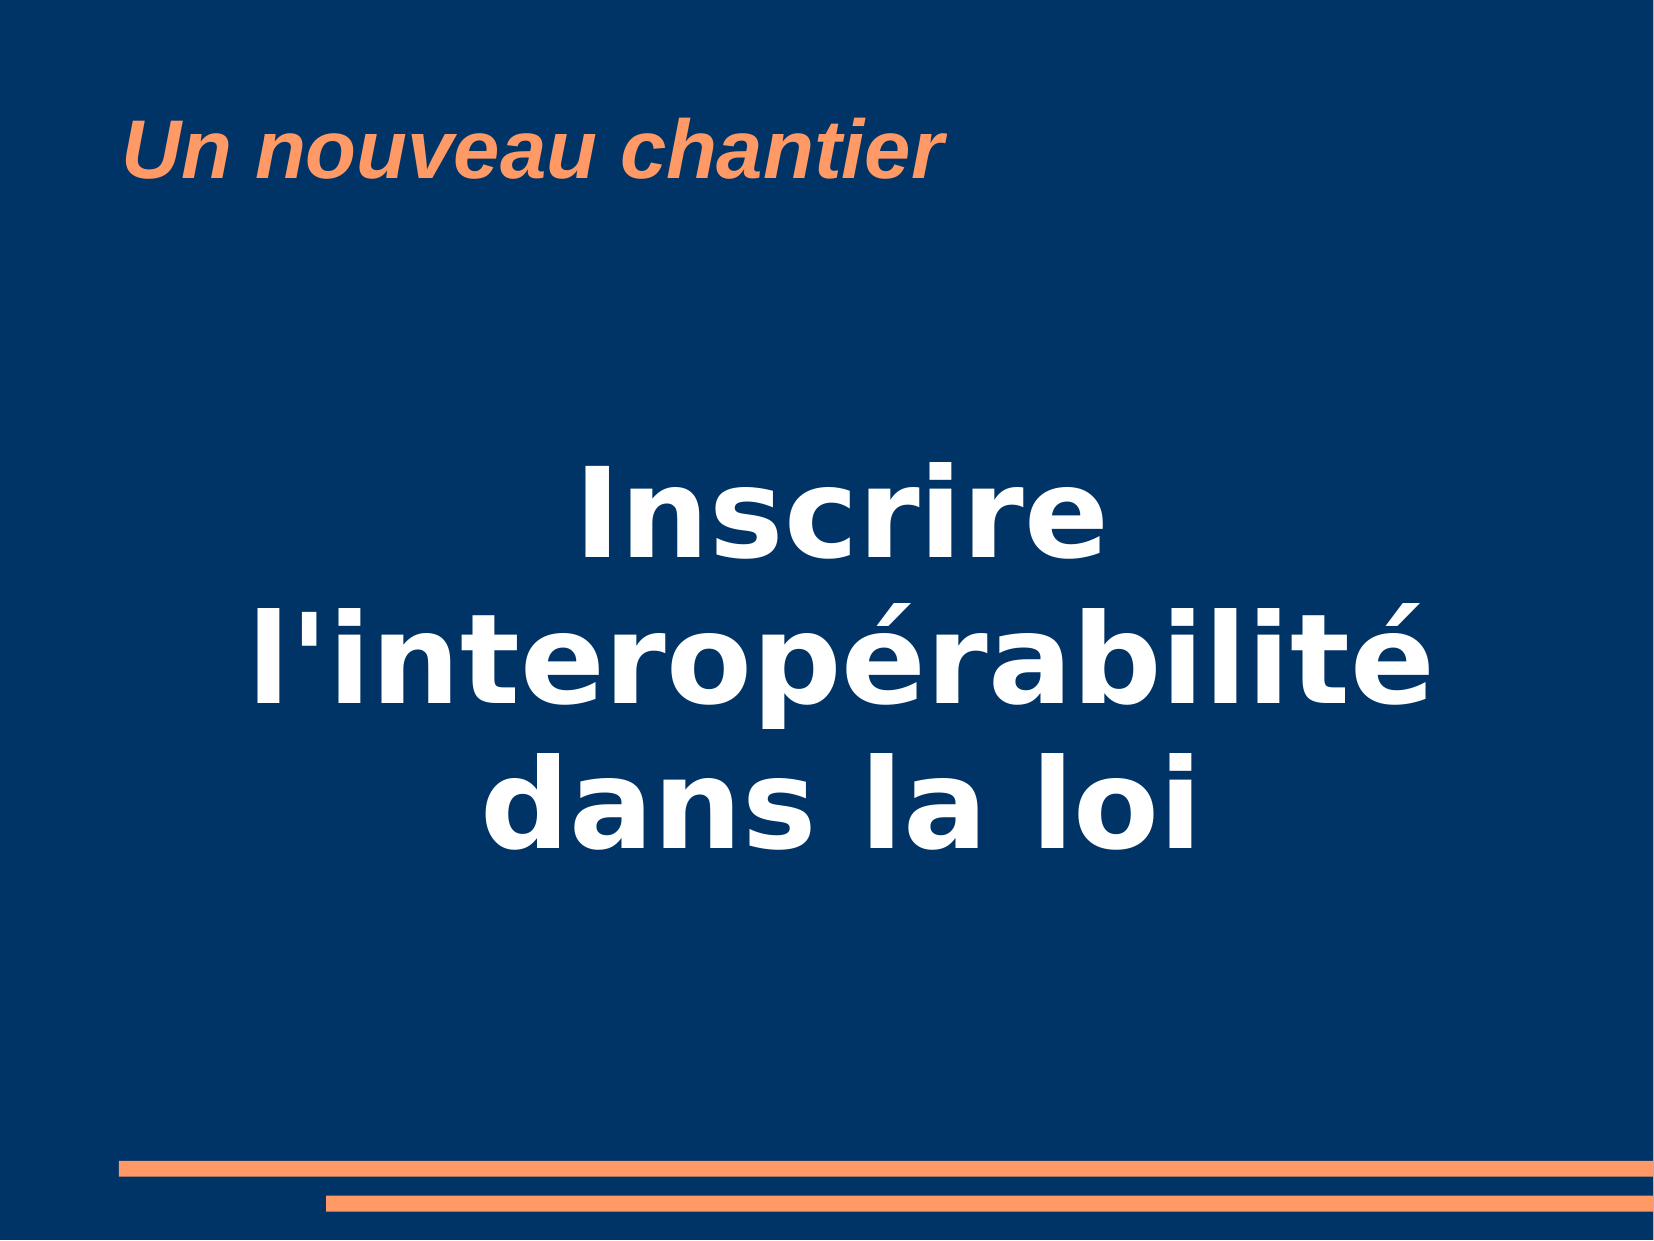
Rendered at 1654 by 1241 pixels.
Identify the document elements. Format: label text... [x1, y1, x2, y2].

text_box Inscrire l'interopérabilité dans la loi [206, 434, 1477, 886]
title Un nouveau chantier [121, 46, 1534, 254]
